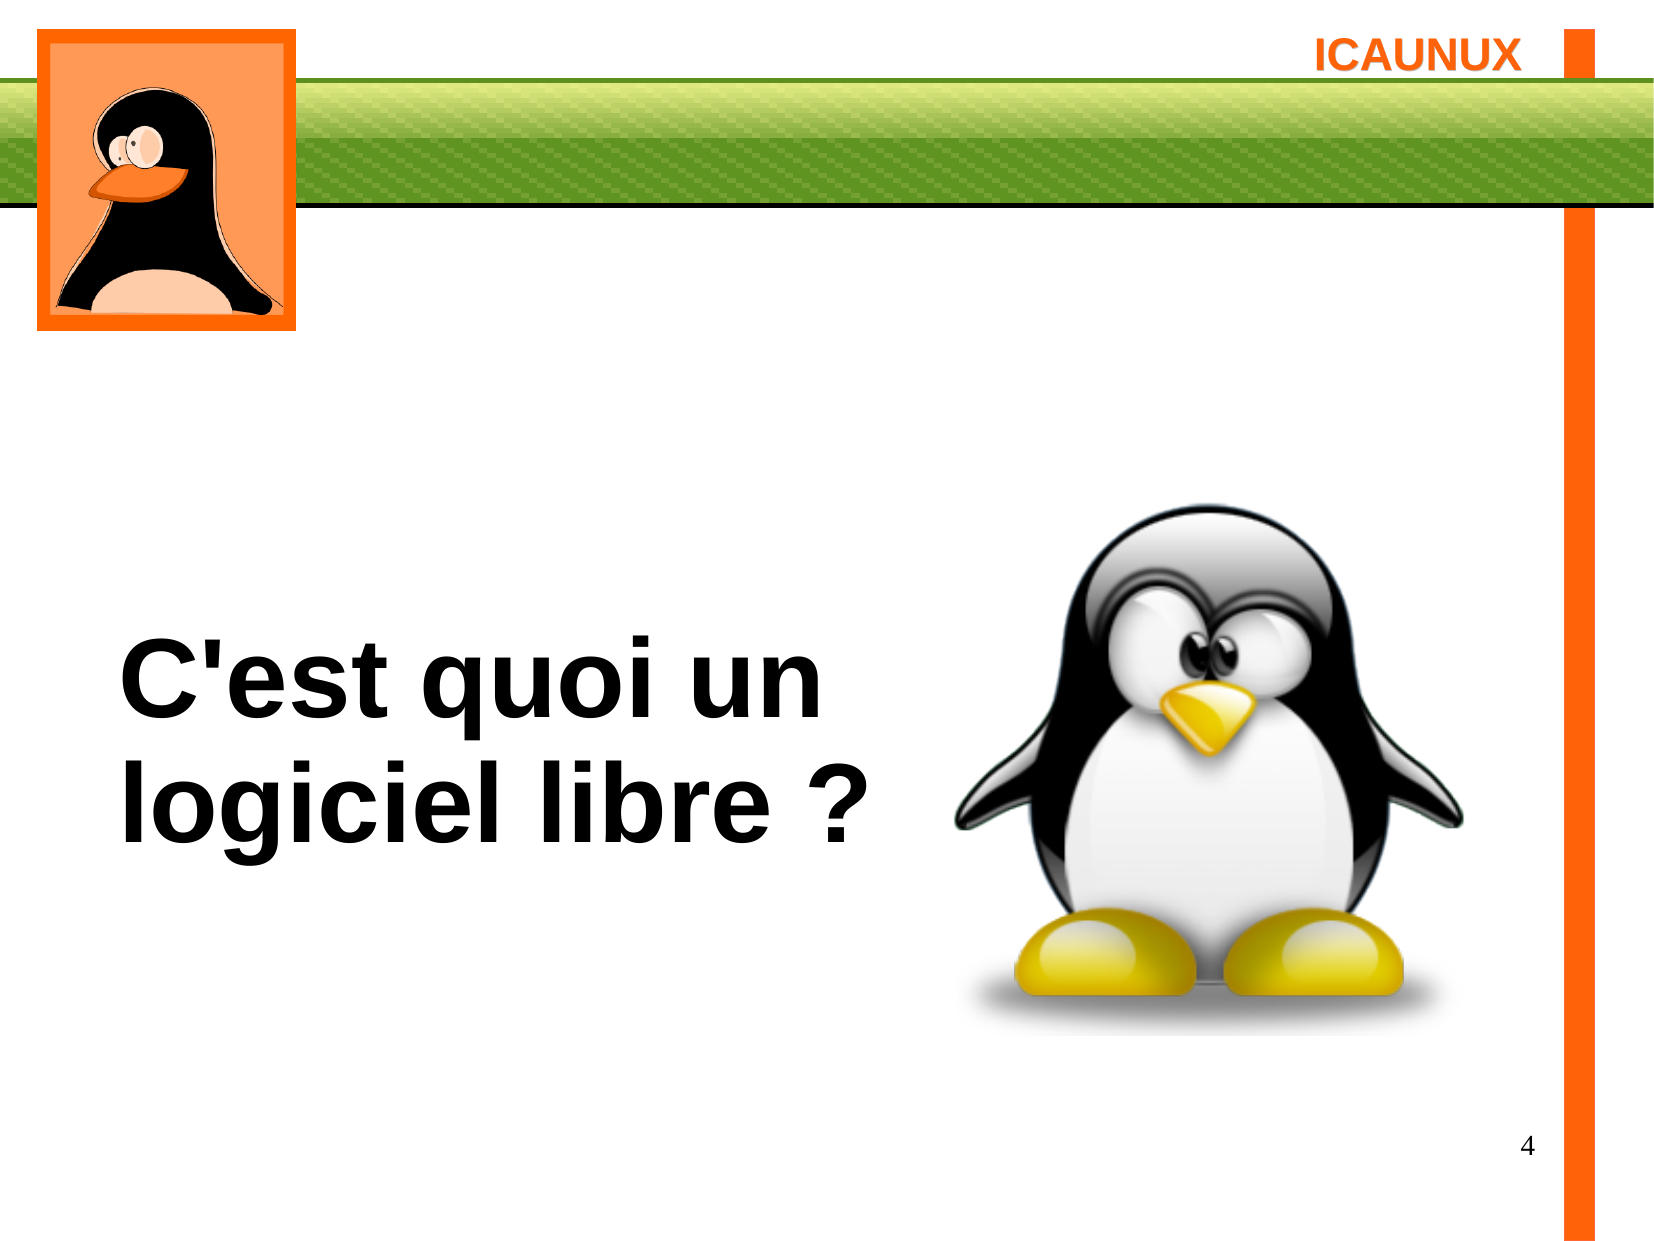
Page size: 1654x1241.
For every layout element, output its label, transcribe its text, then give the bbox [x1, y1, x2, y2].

title C'est quoi un logiciel libre ? [118, 595, 942, 886]
picture [0, 29, 1654, 331]
picture [942, 501, 1477, 1036]
